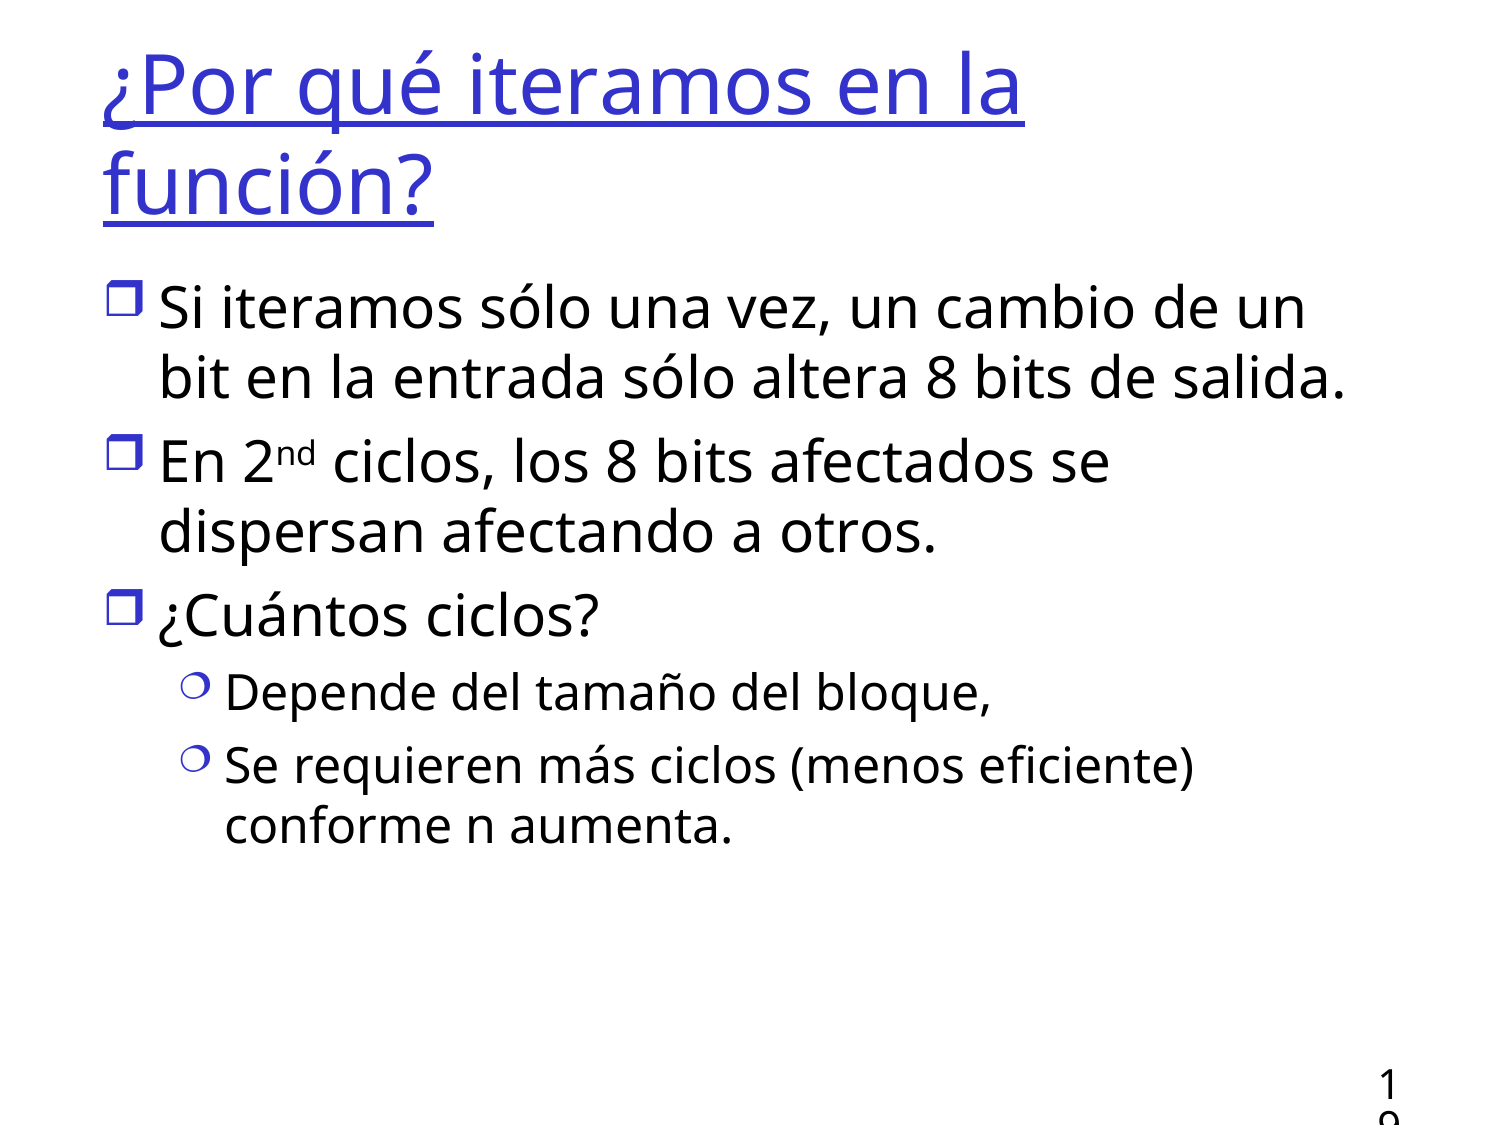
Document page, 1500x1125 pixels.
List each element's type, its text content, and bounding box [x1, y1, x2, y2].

title ¿Por qué iteramos en la función? [87, 23, 1363, 239]
list Si iteramos sólo una vez, un cambio de un bit en la entrada sólo altera 8 bits de salida. En 2nd ciclos, los 8 bits afectados se dispersan afectando a otros. ¿Cuántos ciclos? Depende del tamaño del bloque, Se requieren más ciclos (menos eficiente) conforme n aumenta. [87, 262, 1363, 1026]
